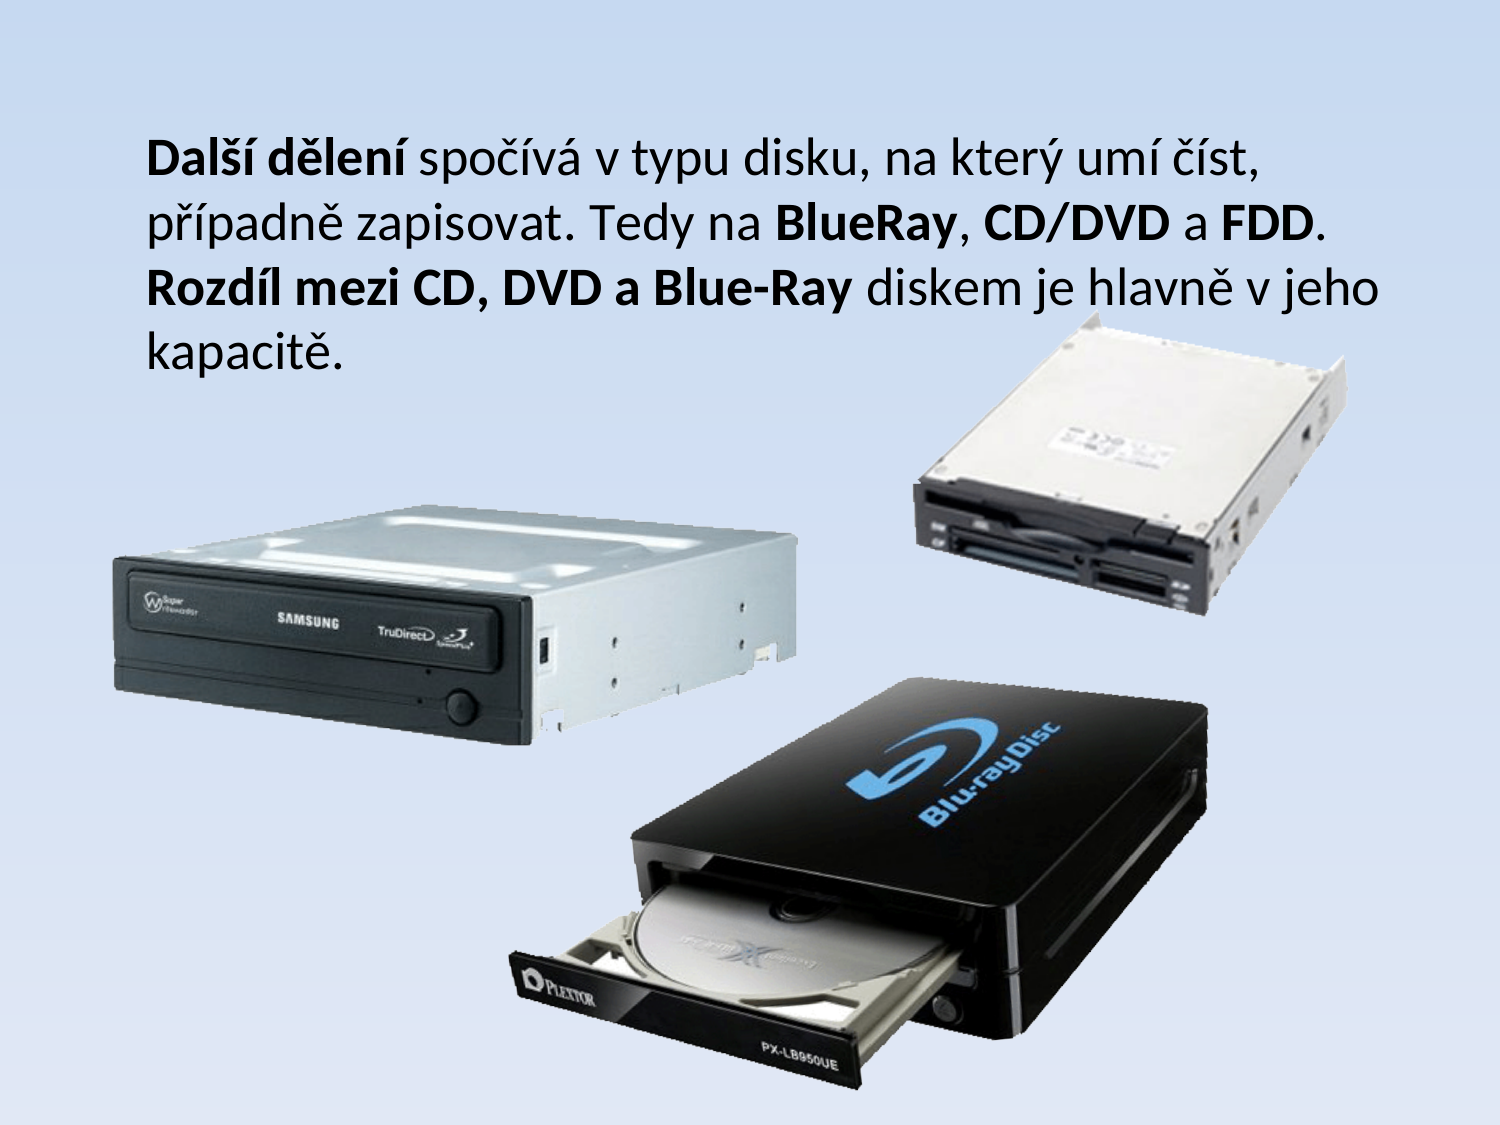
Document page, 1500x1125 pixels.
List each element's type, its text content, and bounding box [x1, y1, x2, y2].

list Další dělení spočívá v typu disku, na který umí číst, případně zapisovat. Tedy na BlueRay, CD/DVD a FDD. Rozdíl mezi CD, DVD a Blue-Ray diskem je hlavně v jeho kapacitě. [75, 113, 1426, 485]
picture [64, 302, 1377, 1125]
